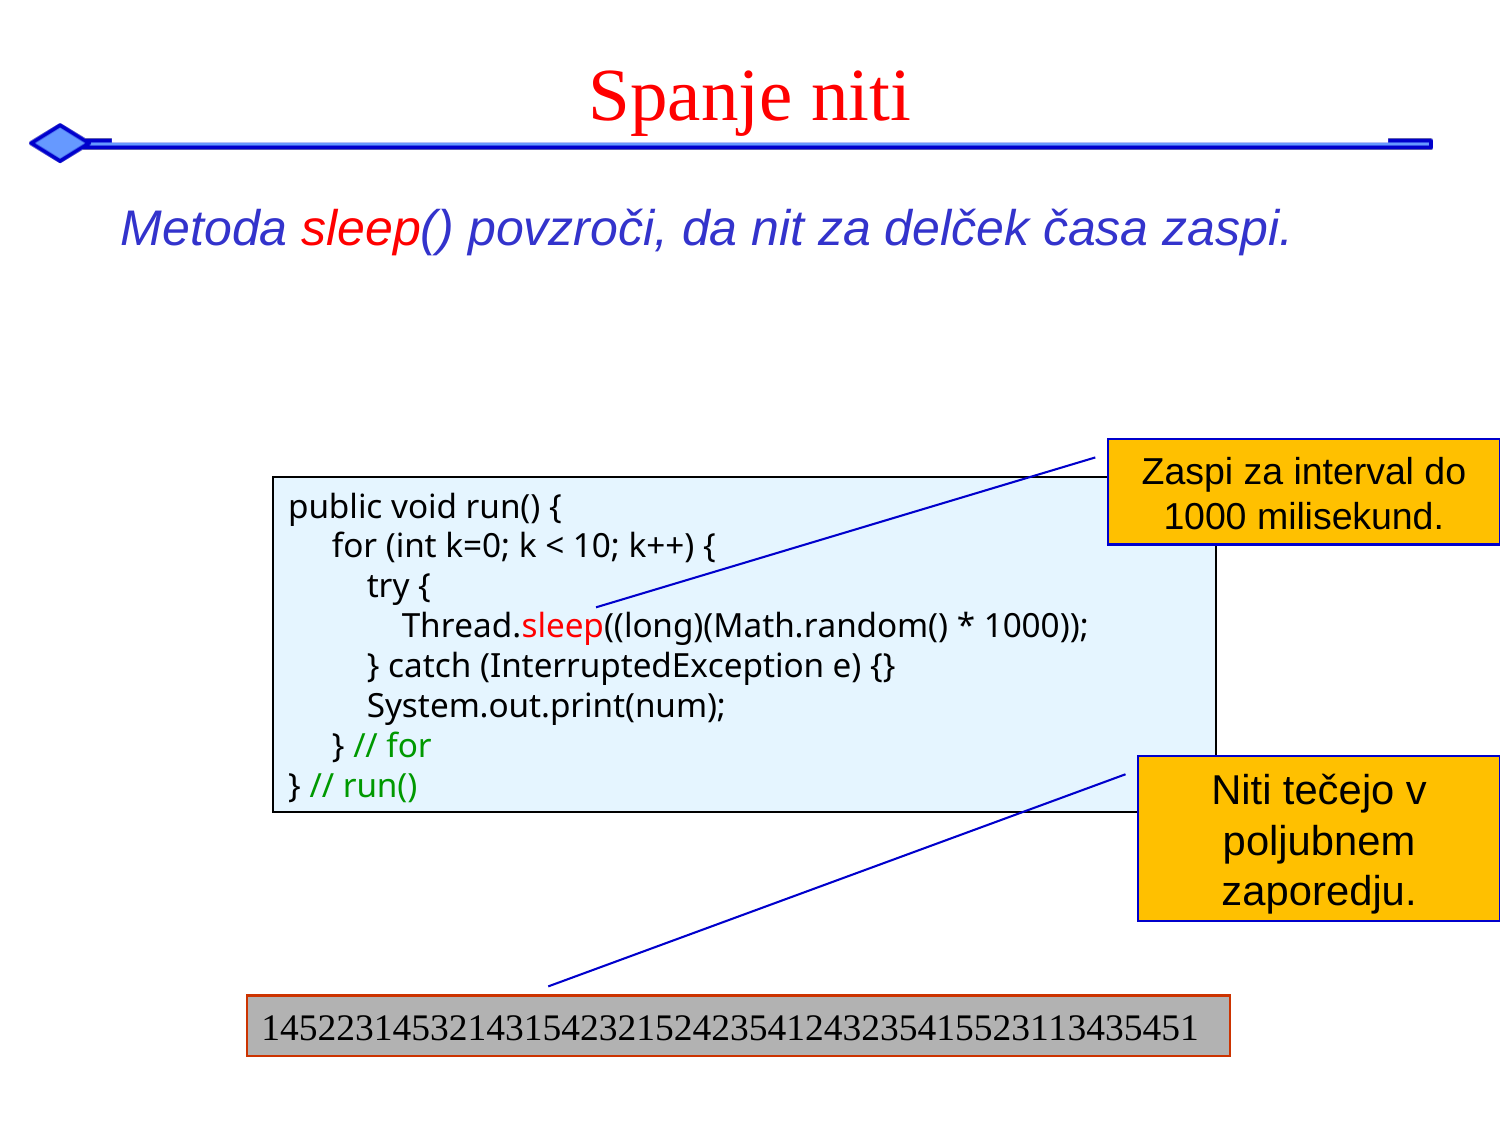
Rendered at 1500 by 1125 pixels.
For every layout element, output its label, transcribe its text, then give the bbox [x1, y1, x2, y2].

text_box 14522314532143154232152423541243235415523113435451 [246, 995, 1230, 1056]
picture [28, 122, 1434, 164]
text_box Niti tečejo v poljubnem zaporedju. [1138, 756, 1500, 921]
text_box Metoda sleep() povzroči, da nit za delček časa zaspi. [105, 194, 1404, 281]
text_box public void run() { for (int k=0; k < 10; k++) { try { Thread.sleep((long)(Math.random() * 1000)); } catch (InterruptedException e) {} System.out.print(num); } // for } // run() [273, 477, 1216, 812]
text_box Zaspi za interval do 1000 milisekund. [1108, 439, 1500, 544]
title Spanje niti [111, 37, 1389, 143]
